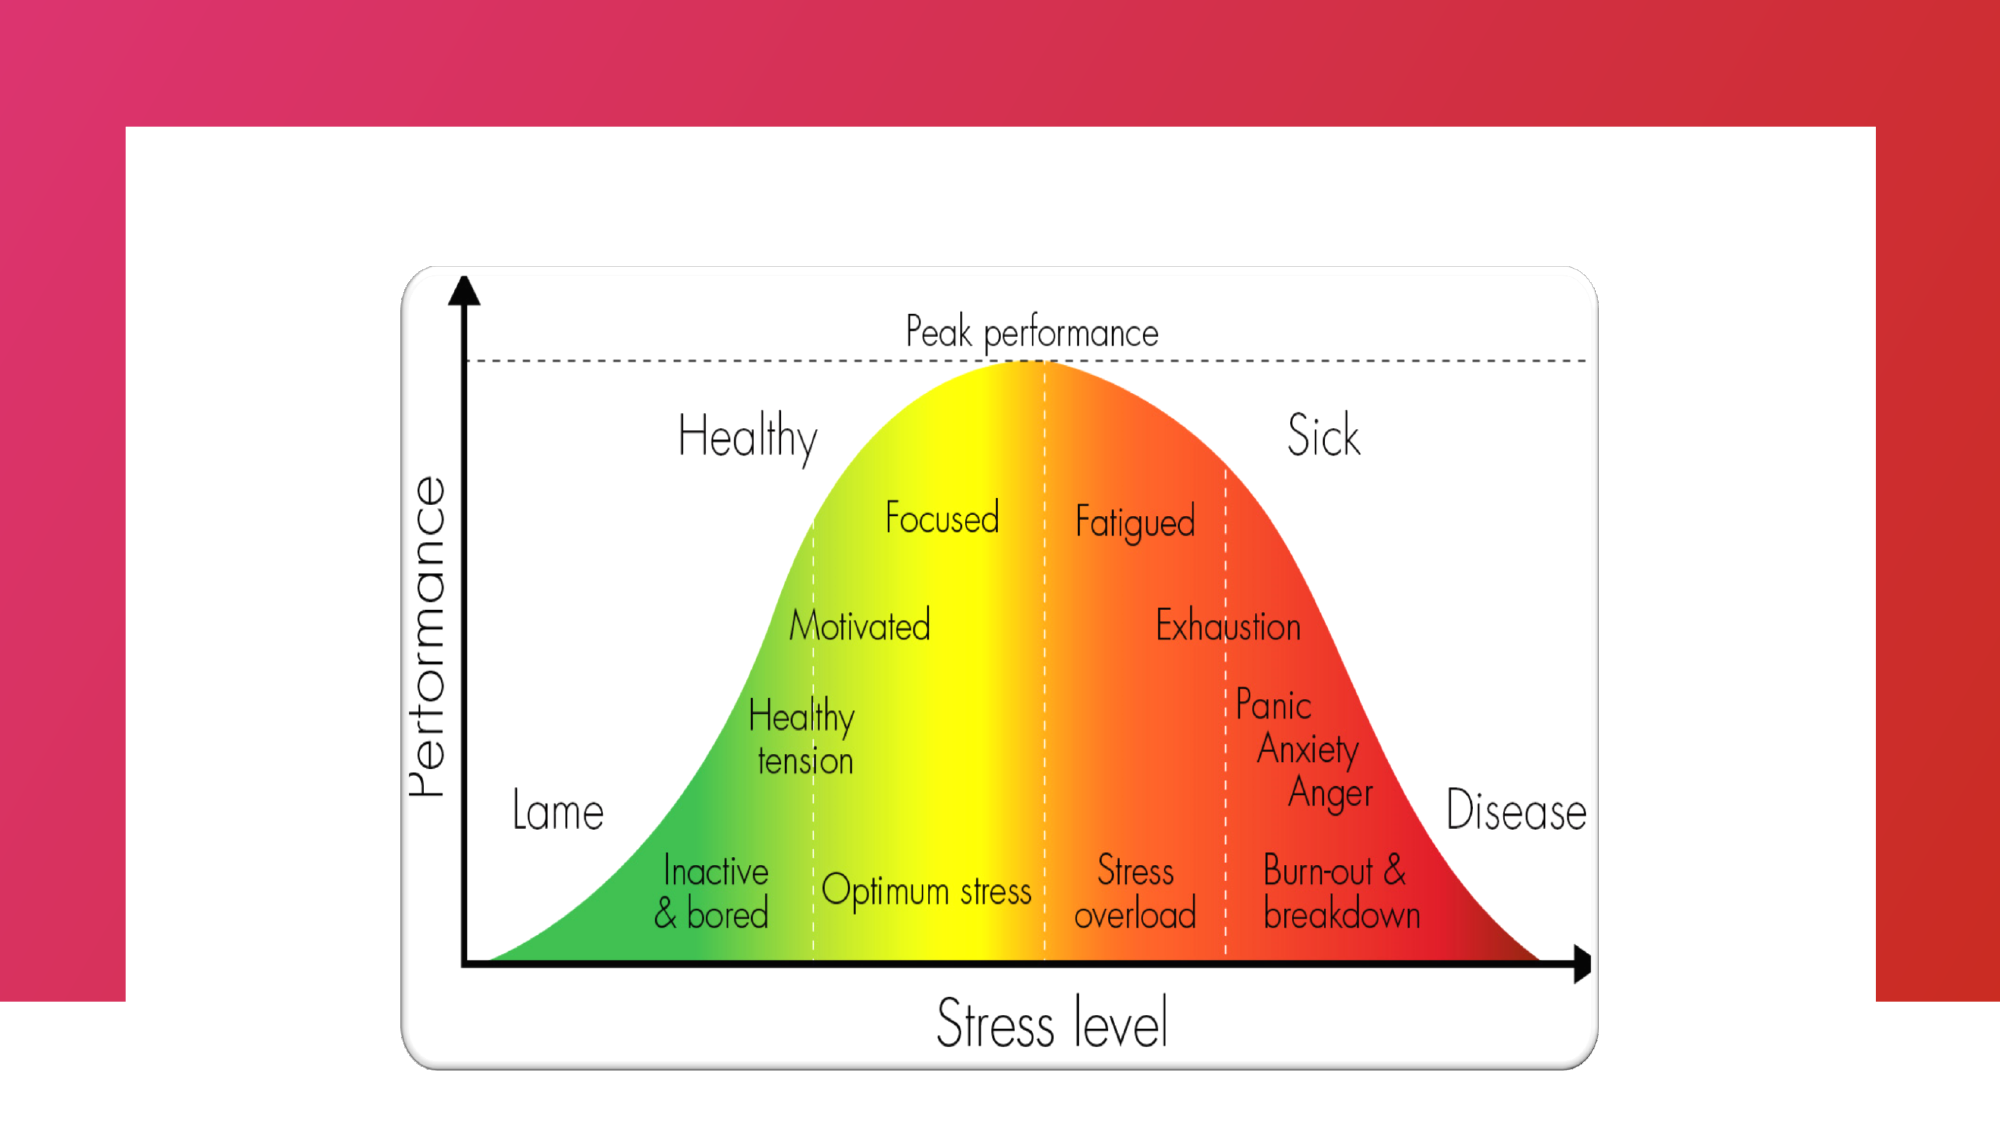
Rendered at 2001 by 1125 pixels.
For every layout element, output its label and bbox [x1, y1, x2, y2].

picture [399, 264, 1600, 1072]
